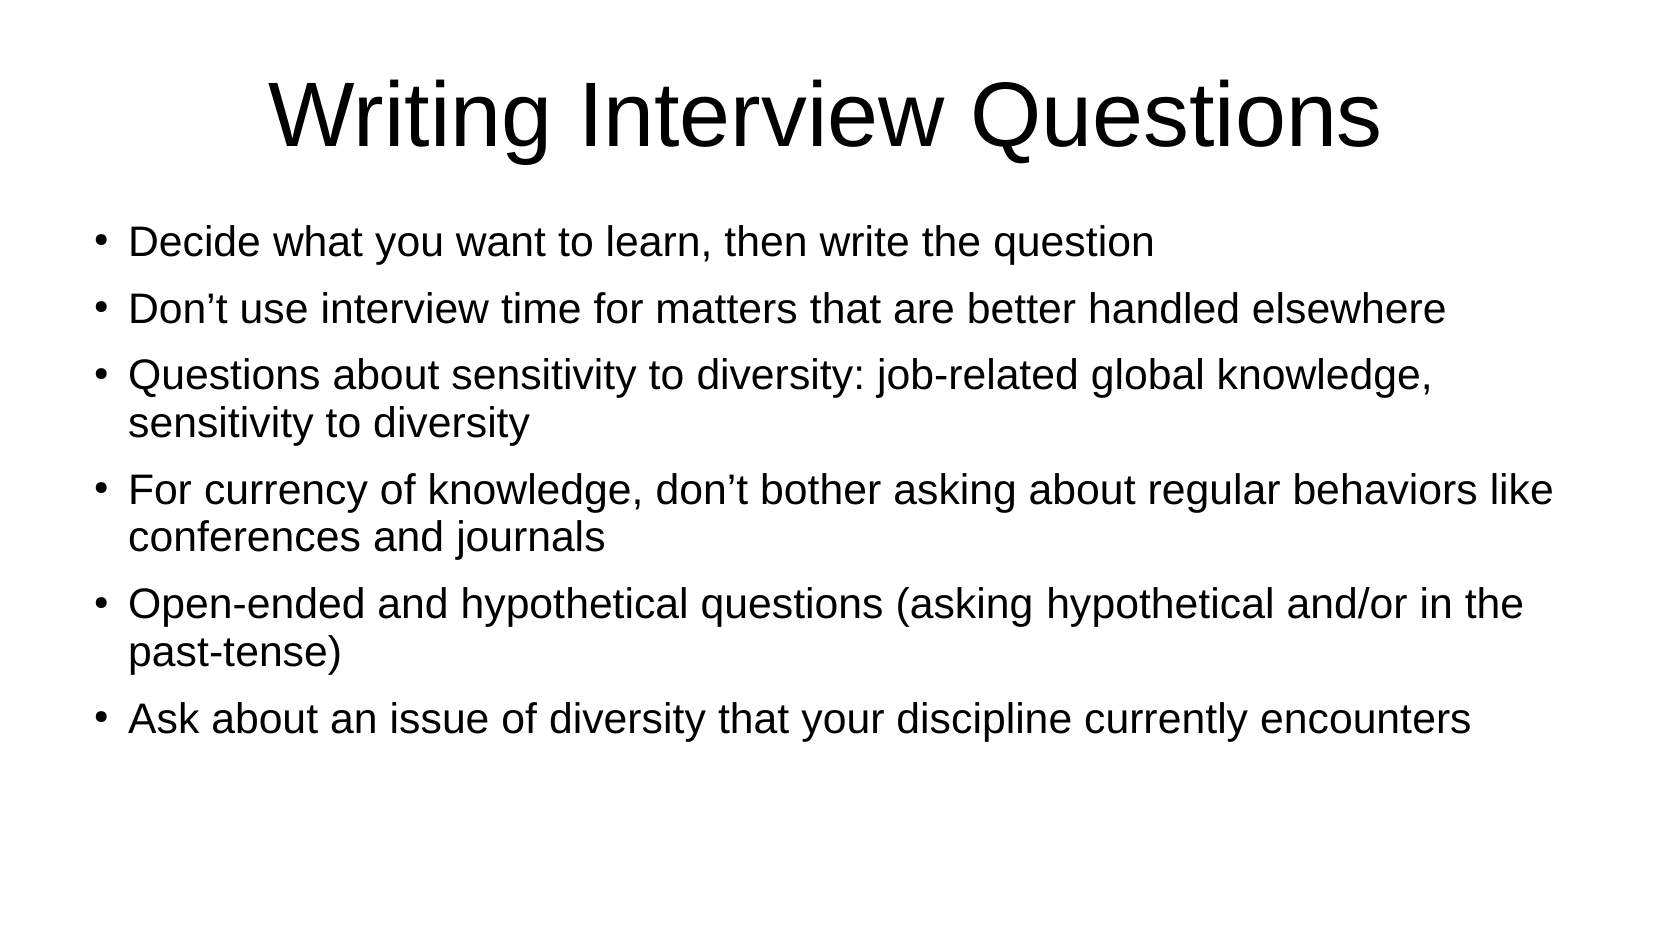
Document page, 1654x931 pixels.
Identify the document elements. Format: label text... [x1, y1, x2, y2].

title Writing Interview Questions [82, 37, 1571, 193]
list Decide what you want to learn, then write the question Don’t use interview time for matters that are better handled elsewhere Questions about sensitivity to diversity: job-related global knowledge, sensitivity to diversity For currency of knowledge, don’t bother asking about regular behaviors like conferences and journals Open-ended and hypothetical questions (asking hypothetical and/or in the past-tense) Ask about an issue of diversity that your discipline currently encounters [82, 217, 1571, 758]
